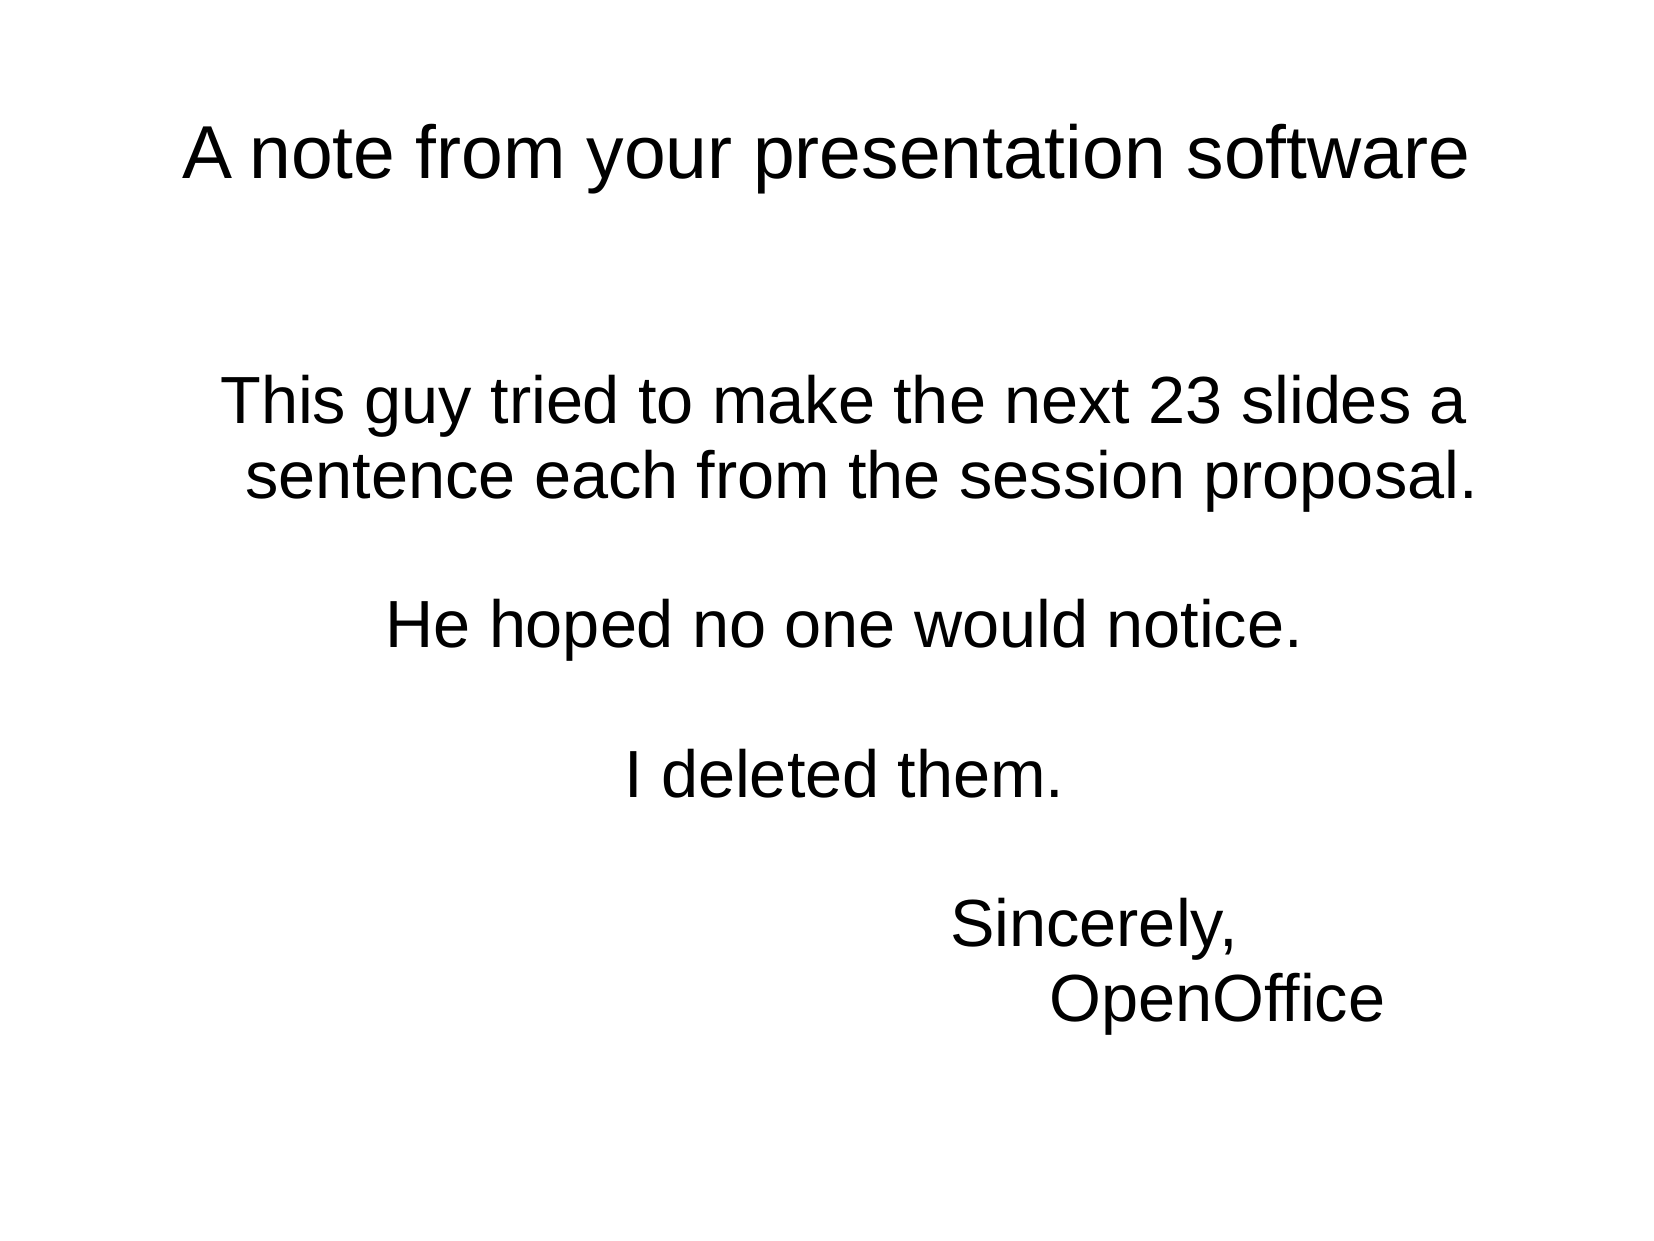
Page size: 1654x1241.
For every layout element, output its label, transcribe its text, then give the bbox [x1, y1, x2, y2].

subtitle This guy tried to make the next 23 slides a sentence each from the session proposal. He hoped no one would notice. I deleted them. Sincerely, OpenOffice [82, 297, 1571, 1102]
title A note from your presentation software [82, 49, 1571, 257]
